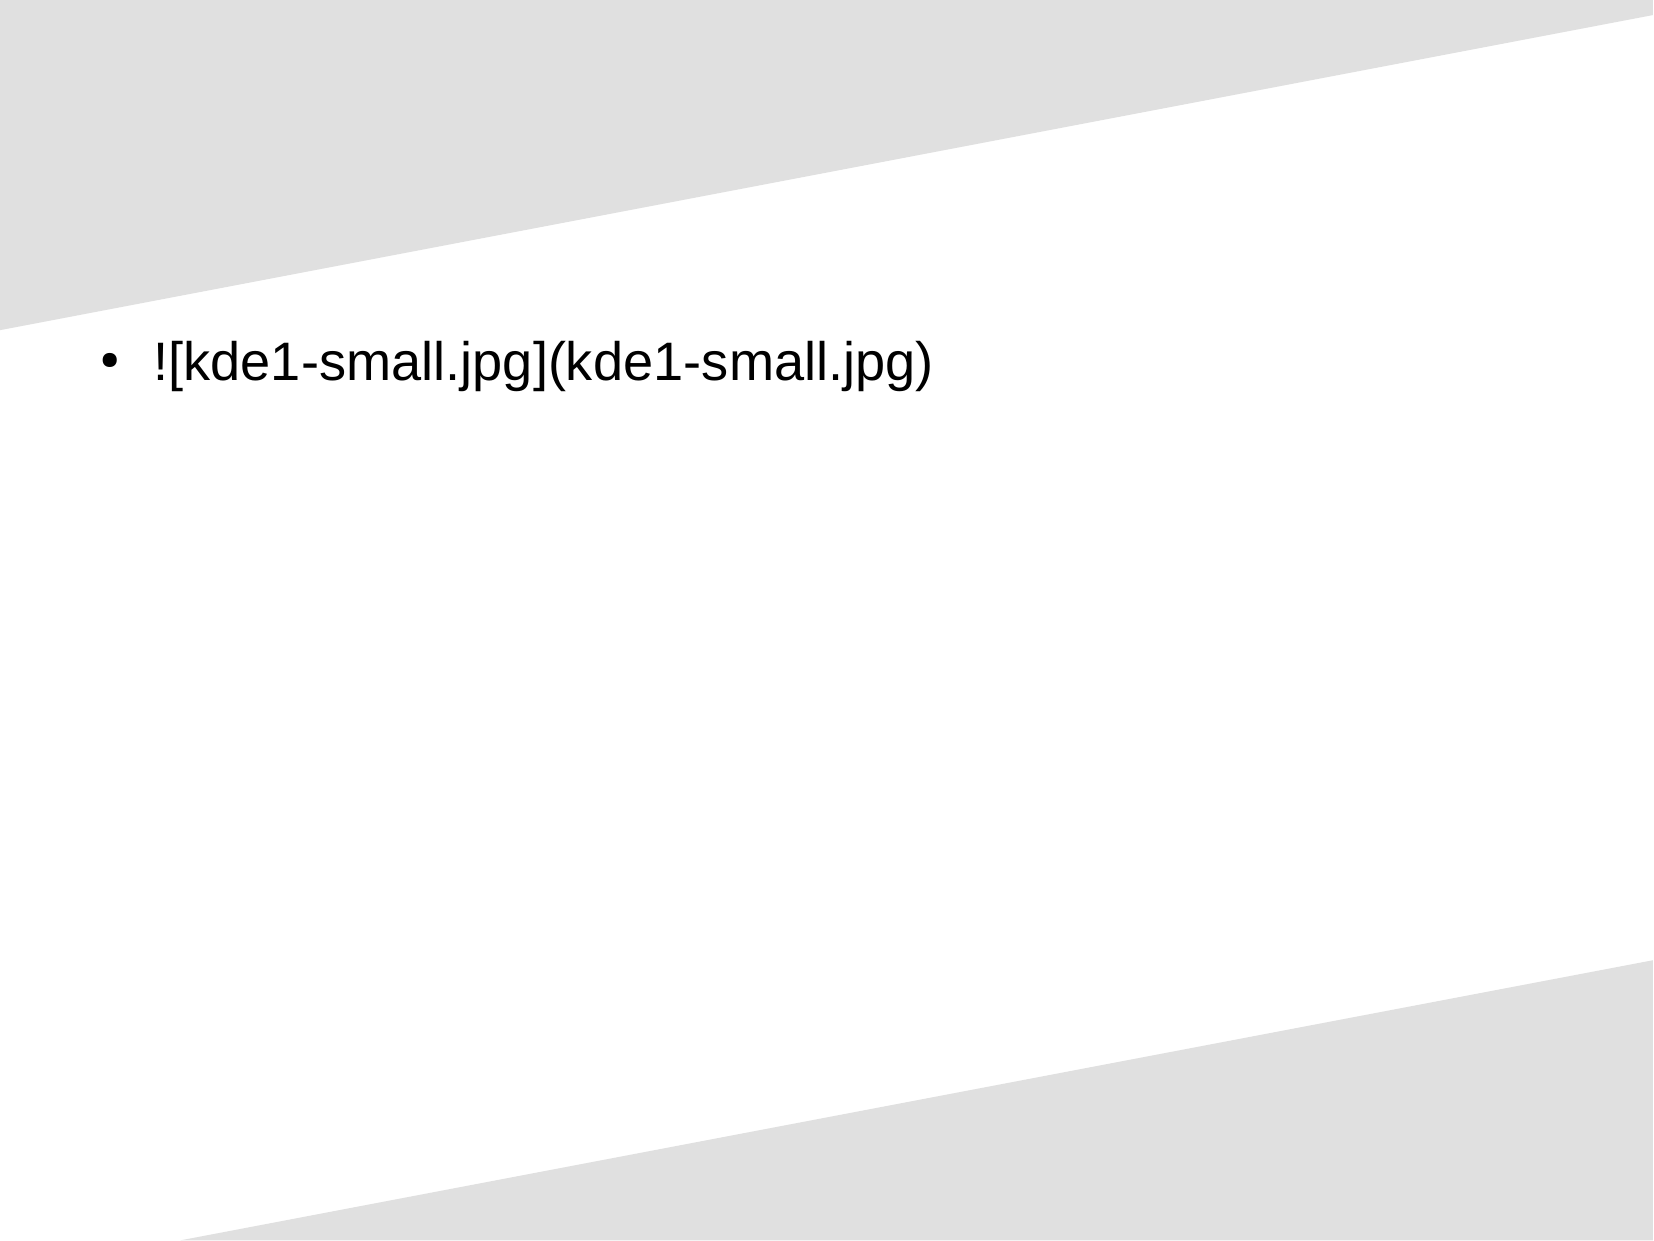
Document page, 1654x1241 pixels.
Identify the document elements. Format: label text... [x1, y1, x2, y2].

list ![kde1-small.jpg](kde1-small.jpg) [82, 331, 1538, 1052]
